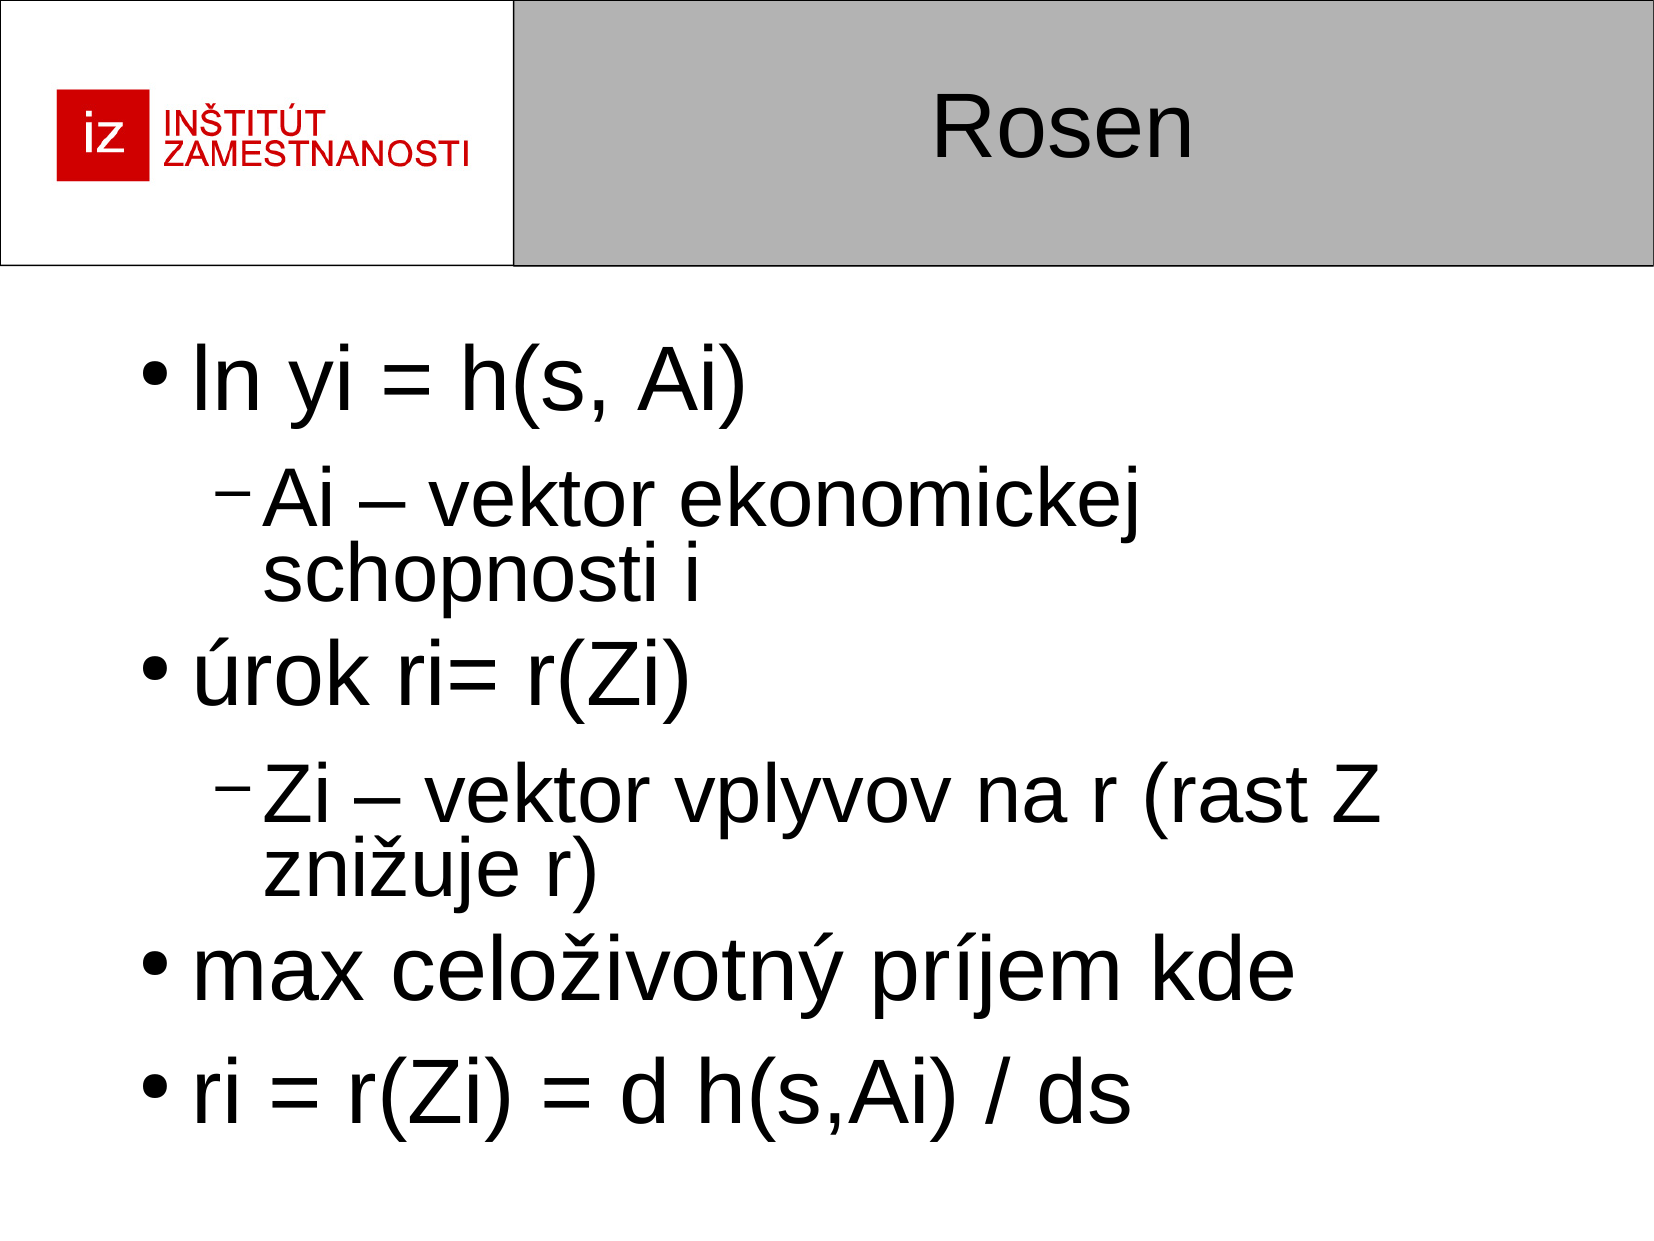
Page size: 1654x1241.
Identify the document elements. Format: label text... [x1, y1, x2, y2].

list ln yi = h(s, Ai) Ai – vektor ekonomickej schopnosti i úrok ri= r(Zi) Zi – vektor vplyvov na r (rast Z znižuje r) max celoživotný príjem kde ri = r(Zi) = d h(s,Ai) / ds [121, 344, 1533, 1161]
picture [5, 8, 512, 257]
title Rosen [561, 37, 1565, 229]
